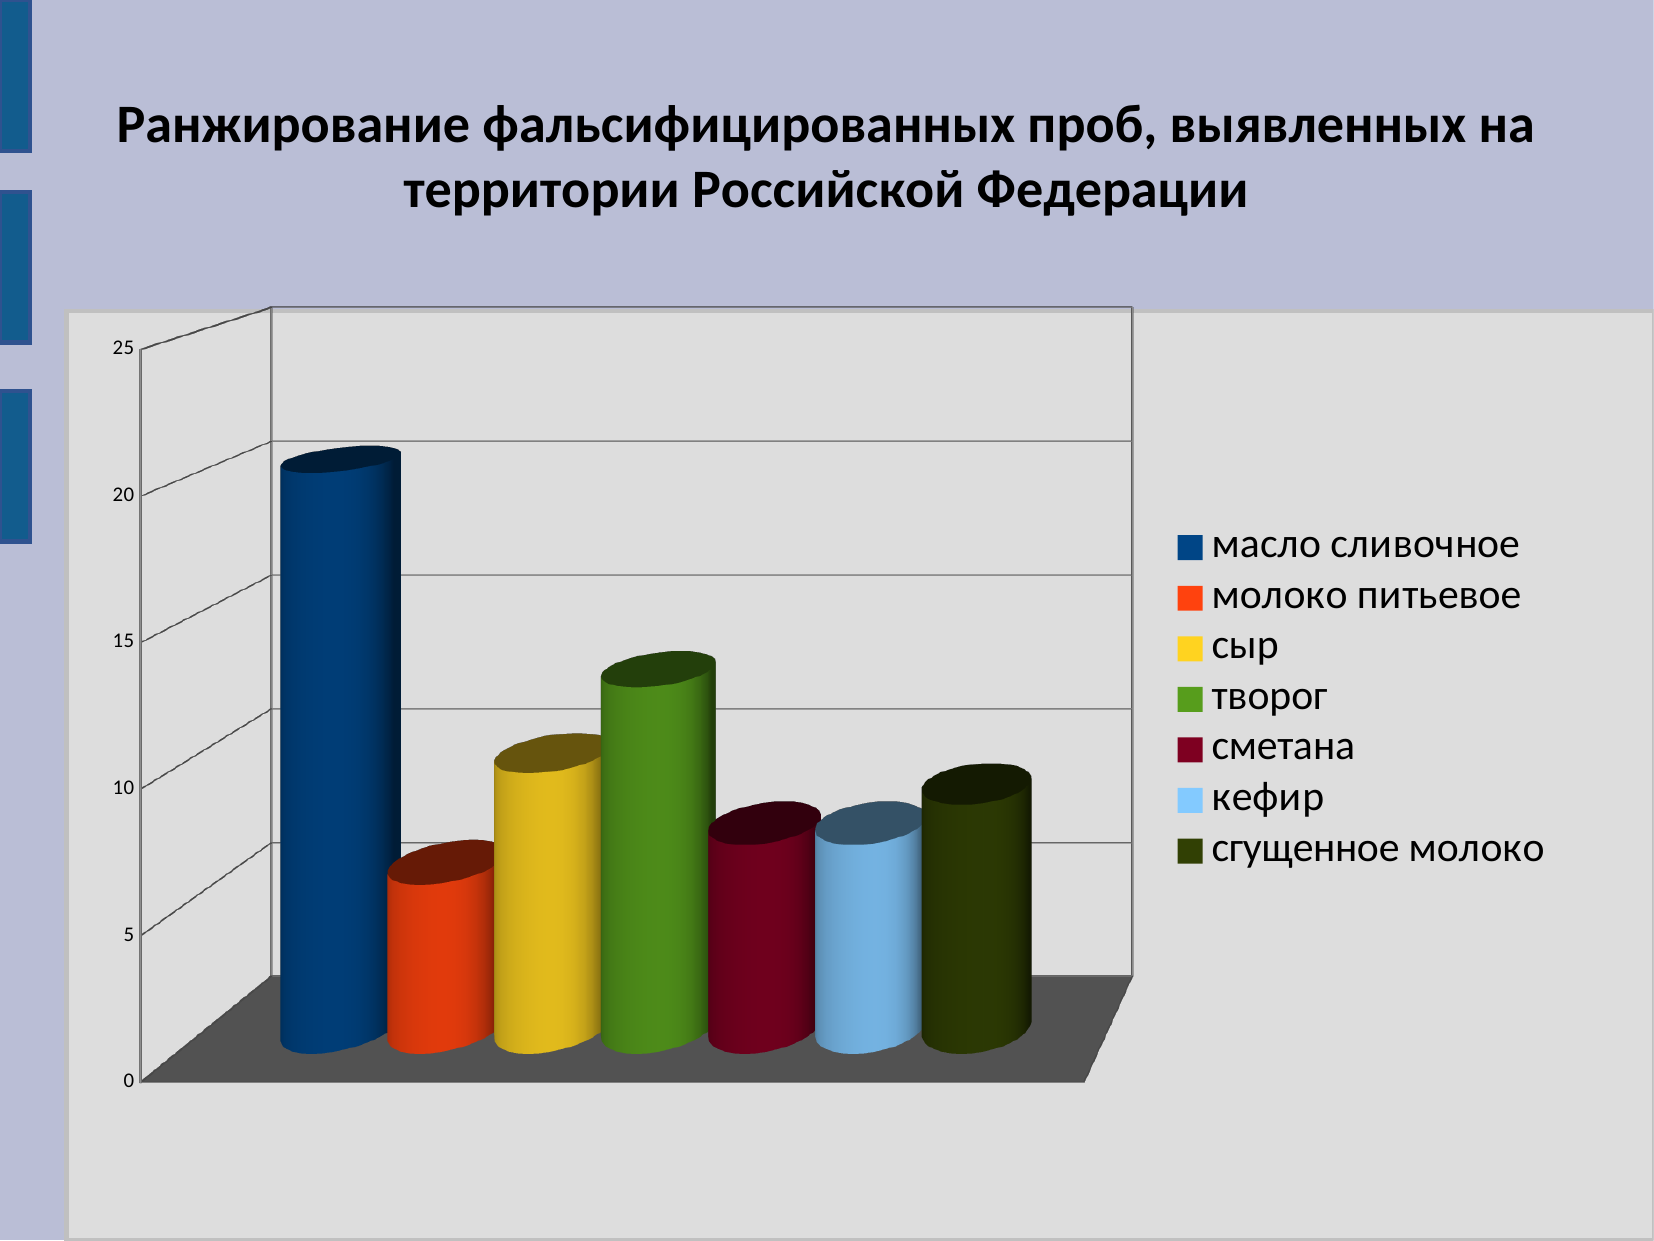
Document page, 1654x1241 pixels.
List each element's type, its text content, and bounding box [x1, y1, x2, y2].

title Ранжирование фальсифицированных проб, выявленных на территории Российской Федерации [82, 49, 1571, 257]
chart [82, 290, 1571, 1109]
